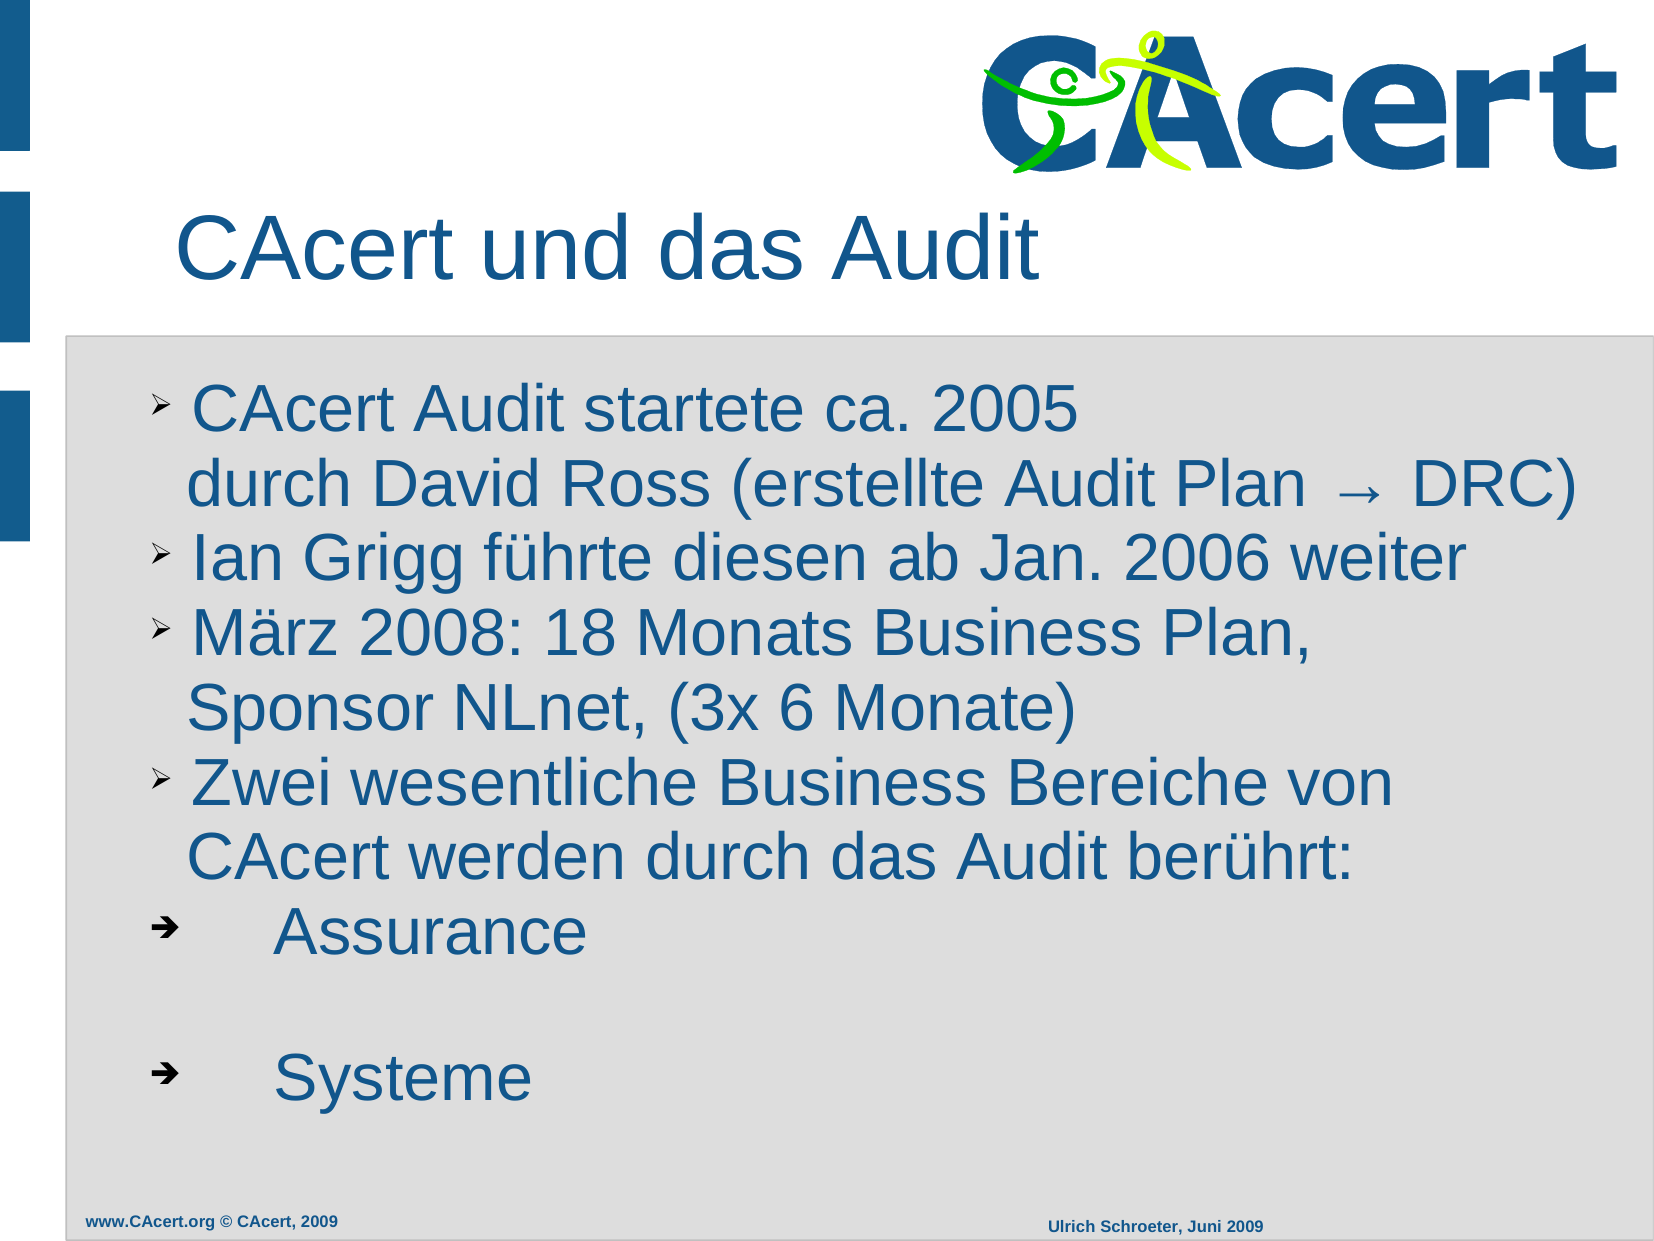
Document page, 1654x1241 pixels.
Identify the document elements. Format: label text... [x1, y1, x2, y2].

text_box CAcert und das Audit [118, 189, 1046, 307]
text_box CAcert Audit startete ca. 2005 durch David Ross (erstellte Audit Plan → DRC) Ian Grigg führte diesen ab Jan. 2006 weiter März 2008: 18 Monats Business Plan, Sponsor NLnet, (3x 6 Monate) Zwei wesentliche Business Bereiche von CAcert werden durch das Audit berührt: Assurance Systeme [134, 363, 1595, 1123]
